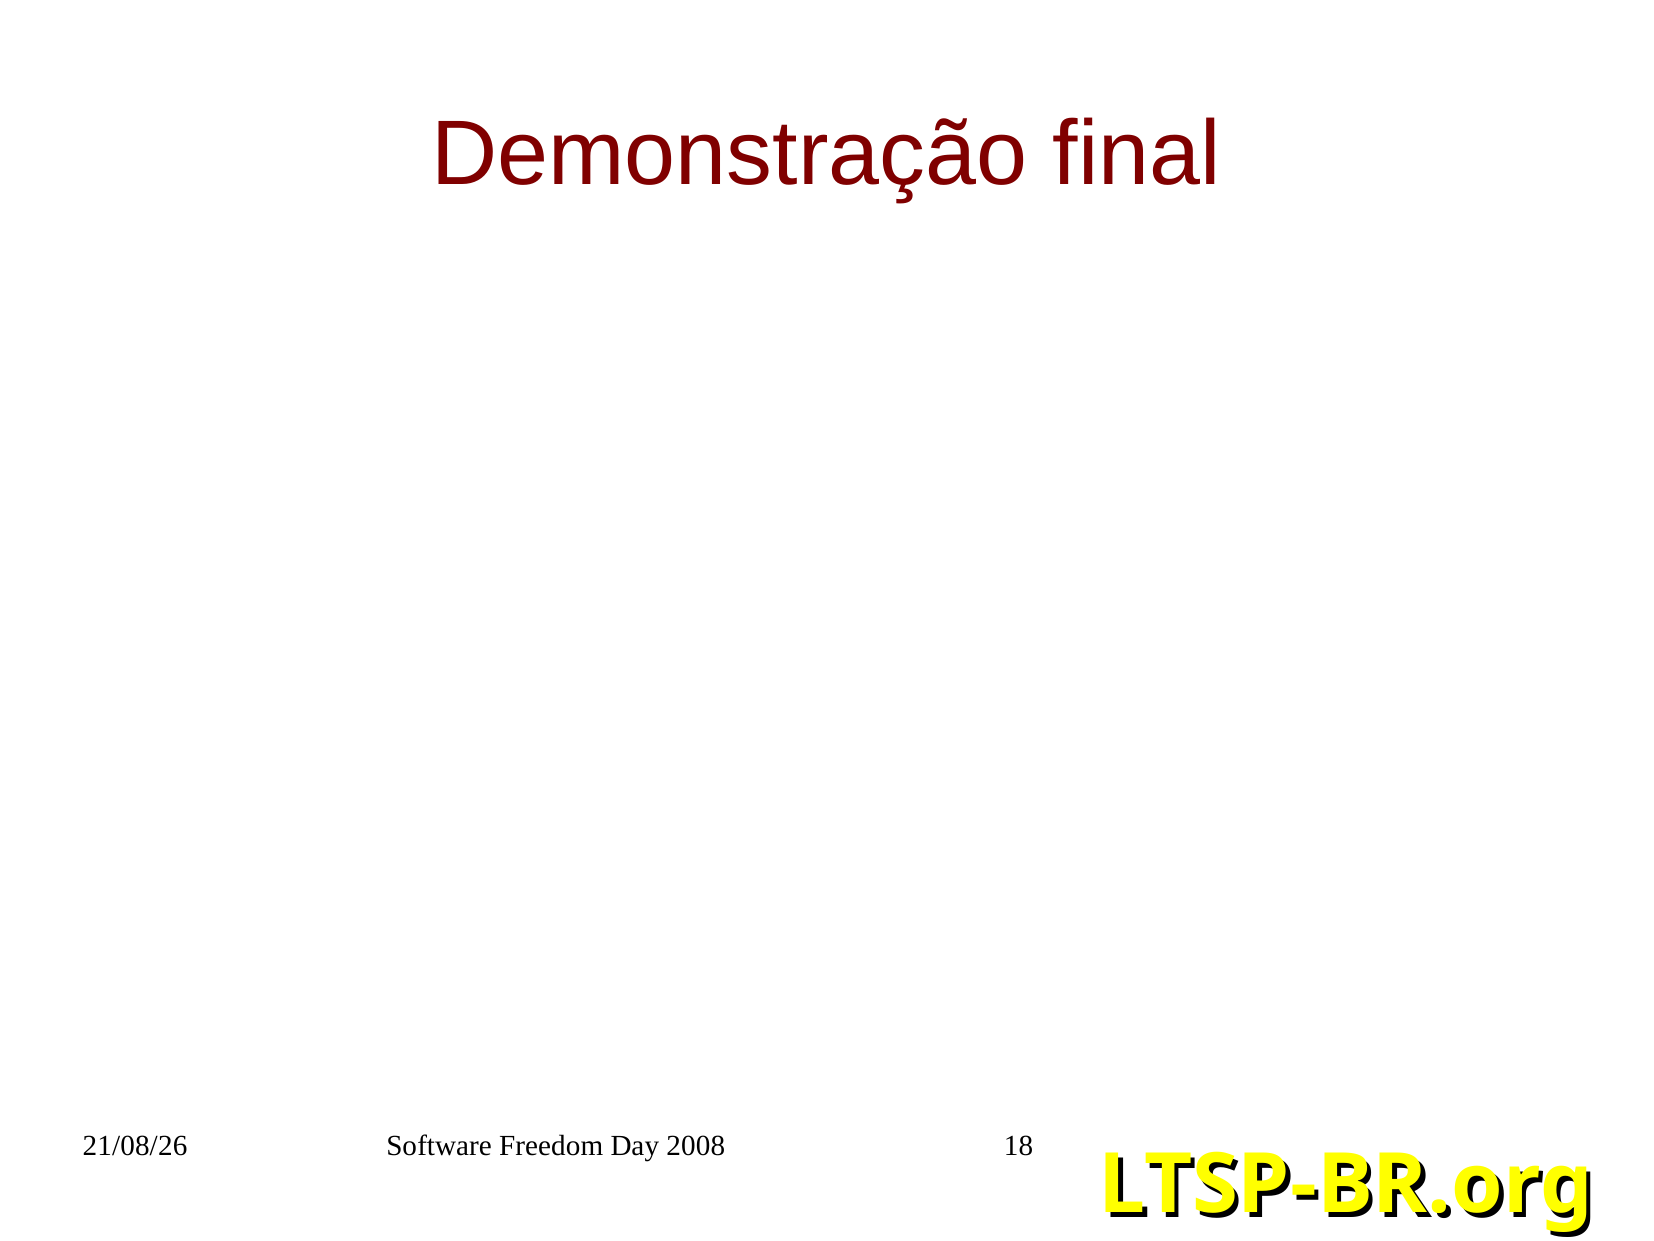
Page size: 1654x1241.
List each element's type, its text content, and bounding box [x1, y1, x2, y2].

title Demonstração final [82, 49, 1571, 257]
